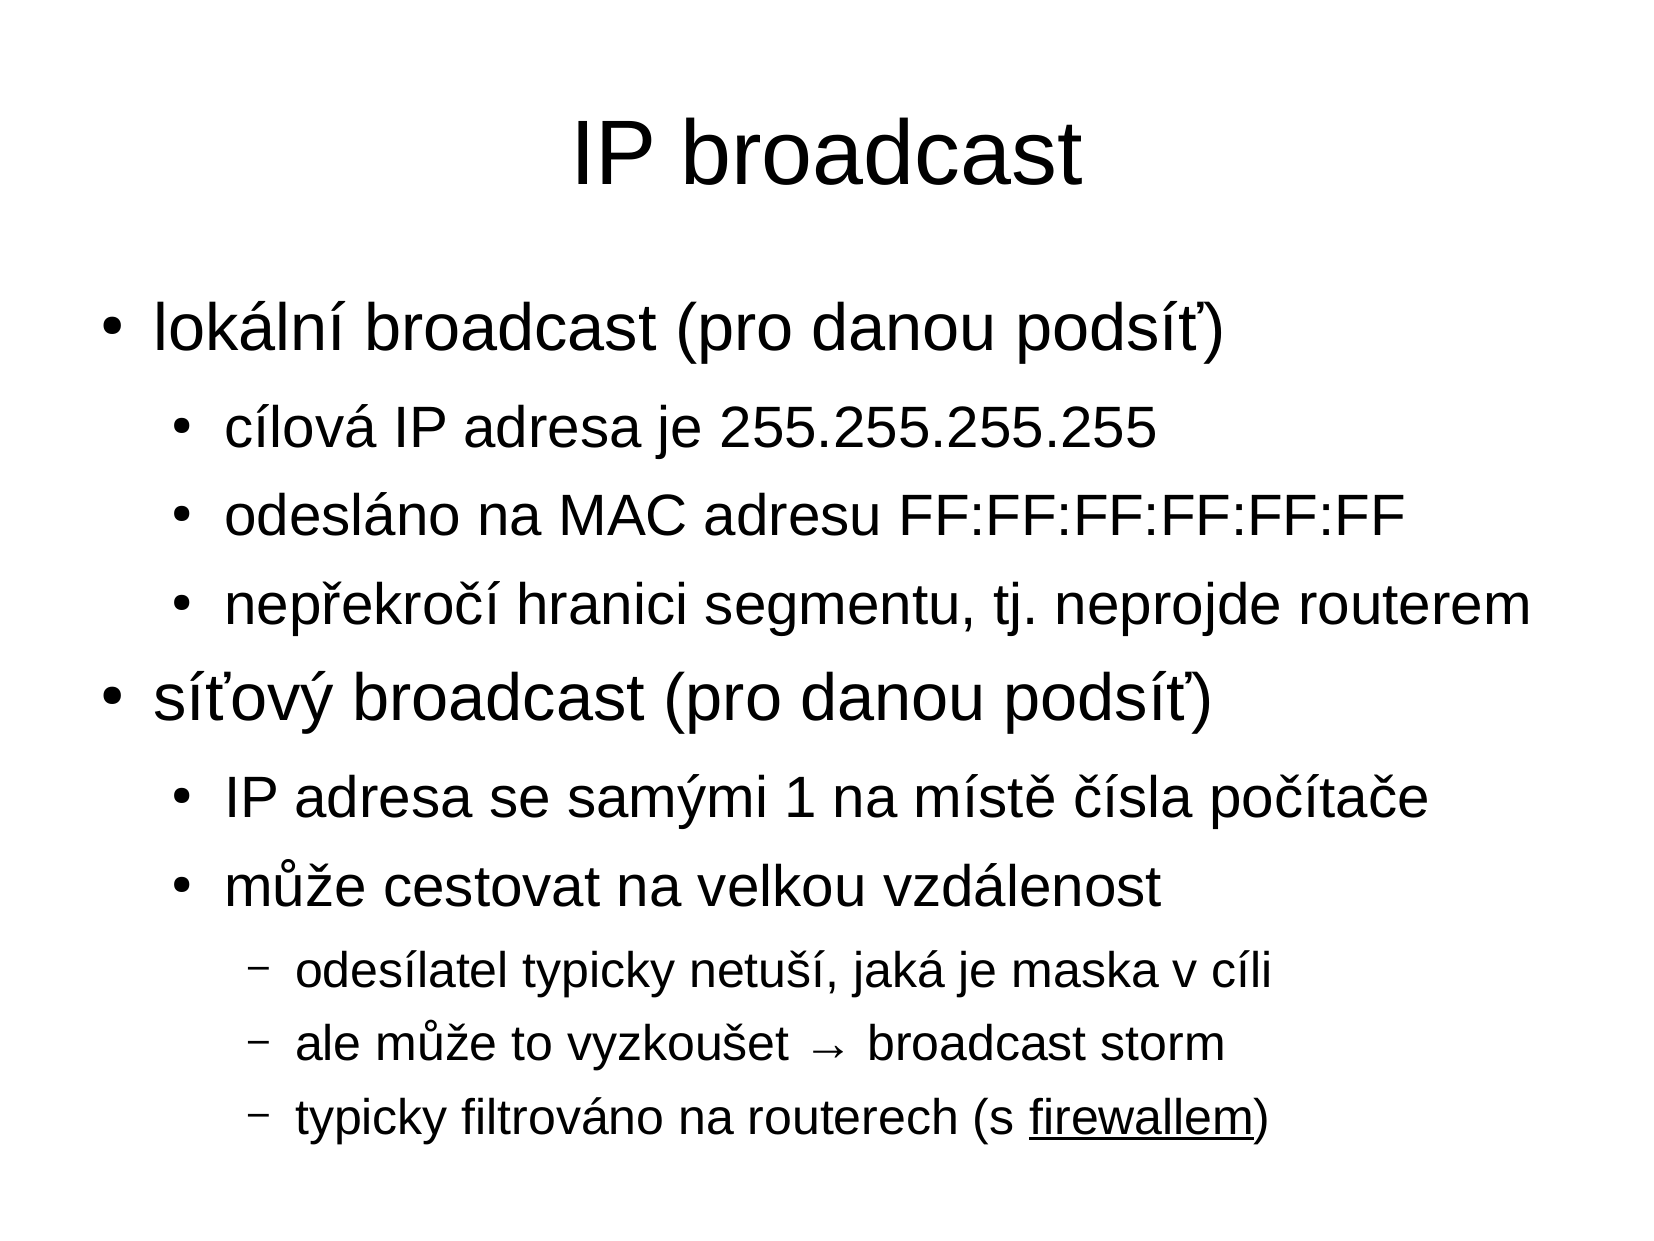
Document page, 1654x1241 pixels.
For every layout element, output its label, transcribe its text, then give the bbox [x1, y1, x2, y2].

list lokální broadcast (pro danou podsíť) cílová IP adresa je 255.255.255.255 odesláno na MAC adresu FF:FF:FF:FF:FF:FF nepřekročí hranici segmentu, tj. neprojde routerem síťový broadcast (pro danou podsíť) IP adresa se samými 1 na místě čísla počítače může cestovat na velkou vzdálenost odesílatel typicky netuší, jaká je maska v cíli ale může to vyzkoušet → broadcast storm typicky filtrováno na routerech (s firewallem) [82, 290, 1571, 1145]
title IP broadcast [82, 56, 1571, 250]
